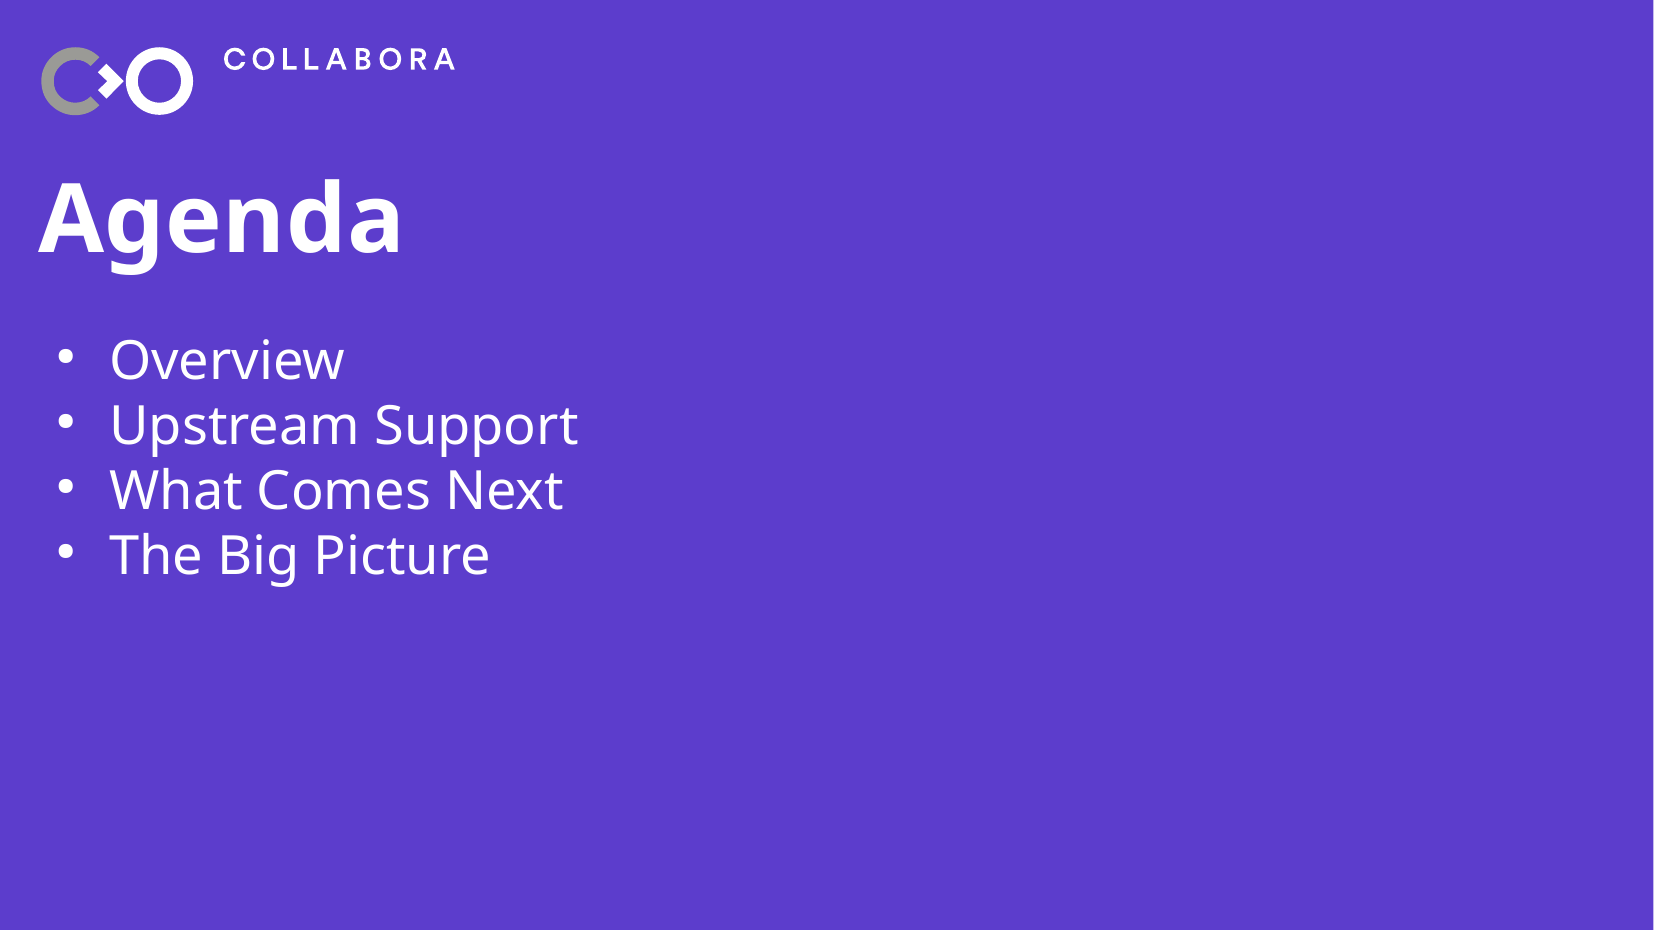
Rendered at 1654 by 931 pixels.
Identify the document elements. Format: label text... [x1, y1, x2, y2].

title Agenda [38, 156, 1614, 213]
list Overview Upstream Support What Comes Next The Big Picture [38, 325, 1614, 613]
